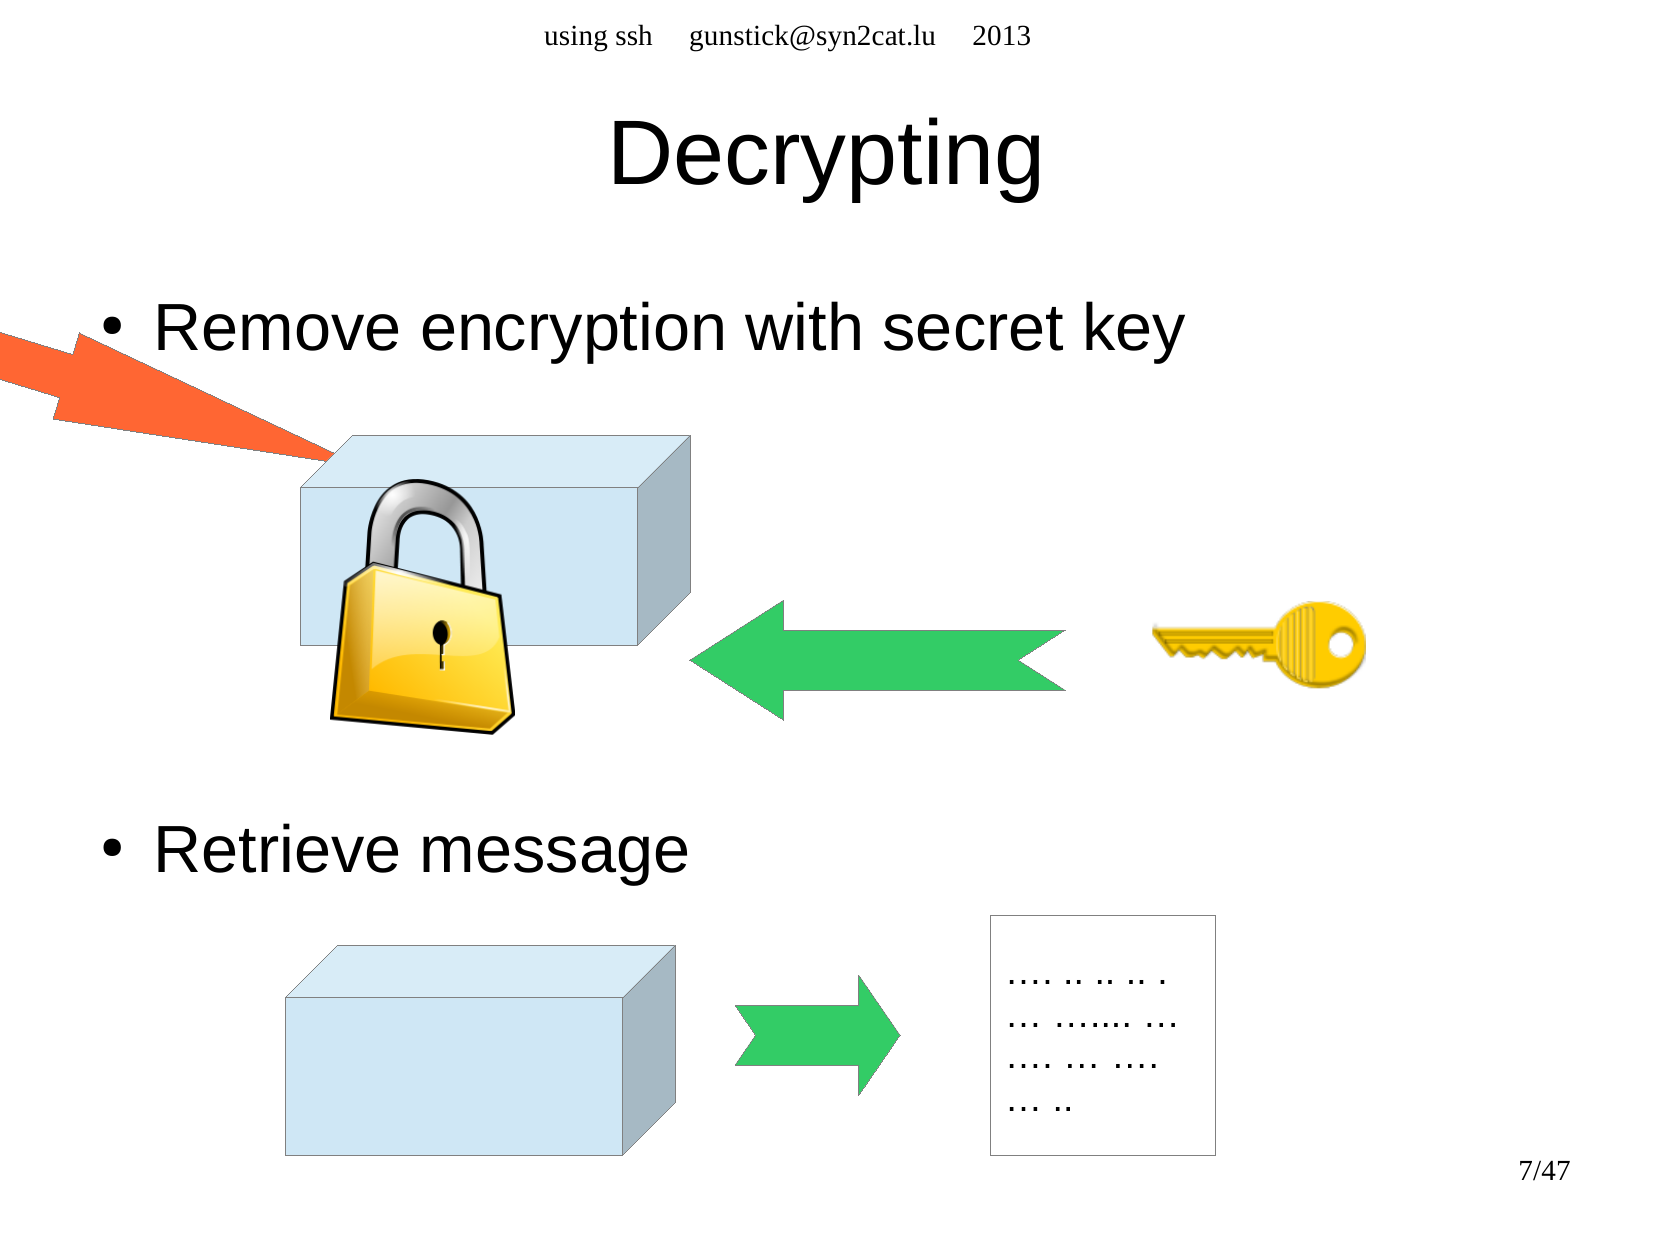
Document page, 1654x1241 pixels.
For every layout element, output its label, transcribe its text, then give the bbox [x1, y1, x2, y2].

picture [330, 479, 515, 736]
text_box [300, 488, 330, 646]
text_box [0, 332, 82, 424]
text_box [689, 600, 1066, 721]
picture [1151, 601, 1366, 691]
text_box …. .. .. .. . … ….... … …. … …. … .. [990, 915, 1216, 1156]
text_box [515, 435, 691, 646]
text_box [285, 945, 676, 1156]
list Remove encryption with secret key Retrieve message [82, 290, 1538, 1010]
title Decrypting [82, 49, 1571, 257]
text_box [735, 975, 901, 1096]
